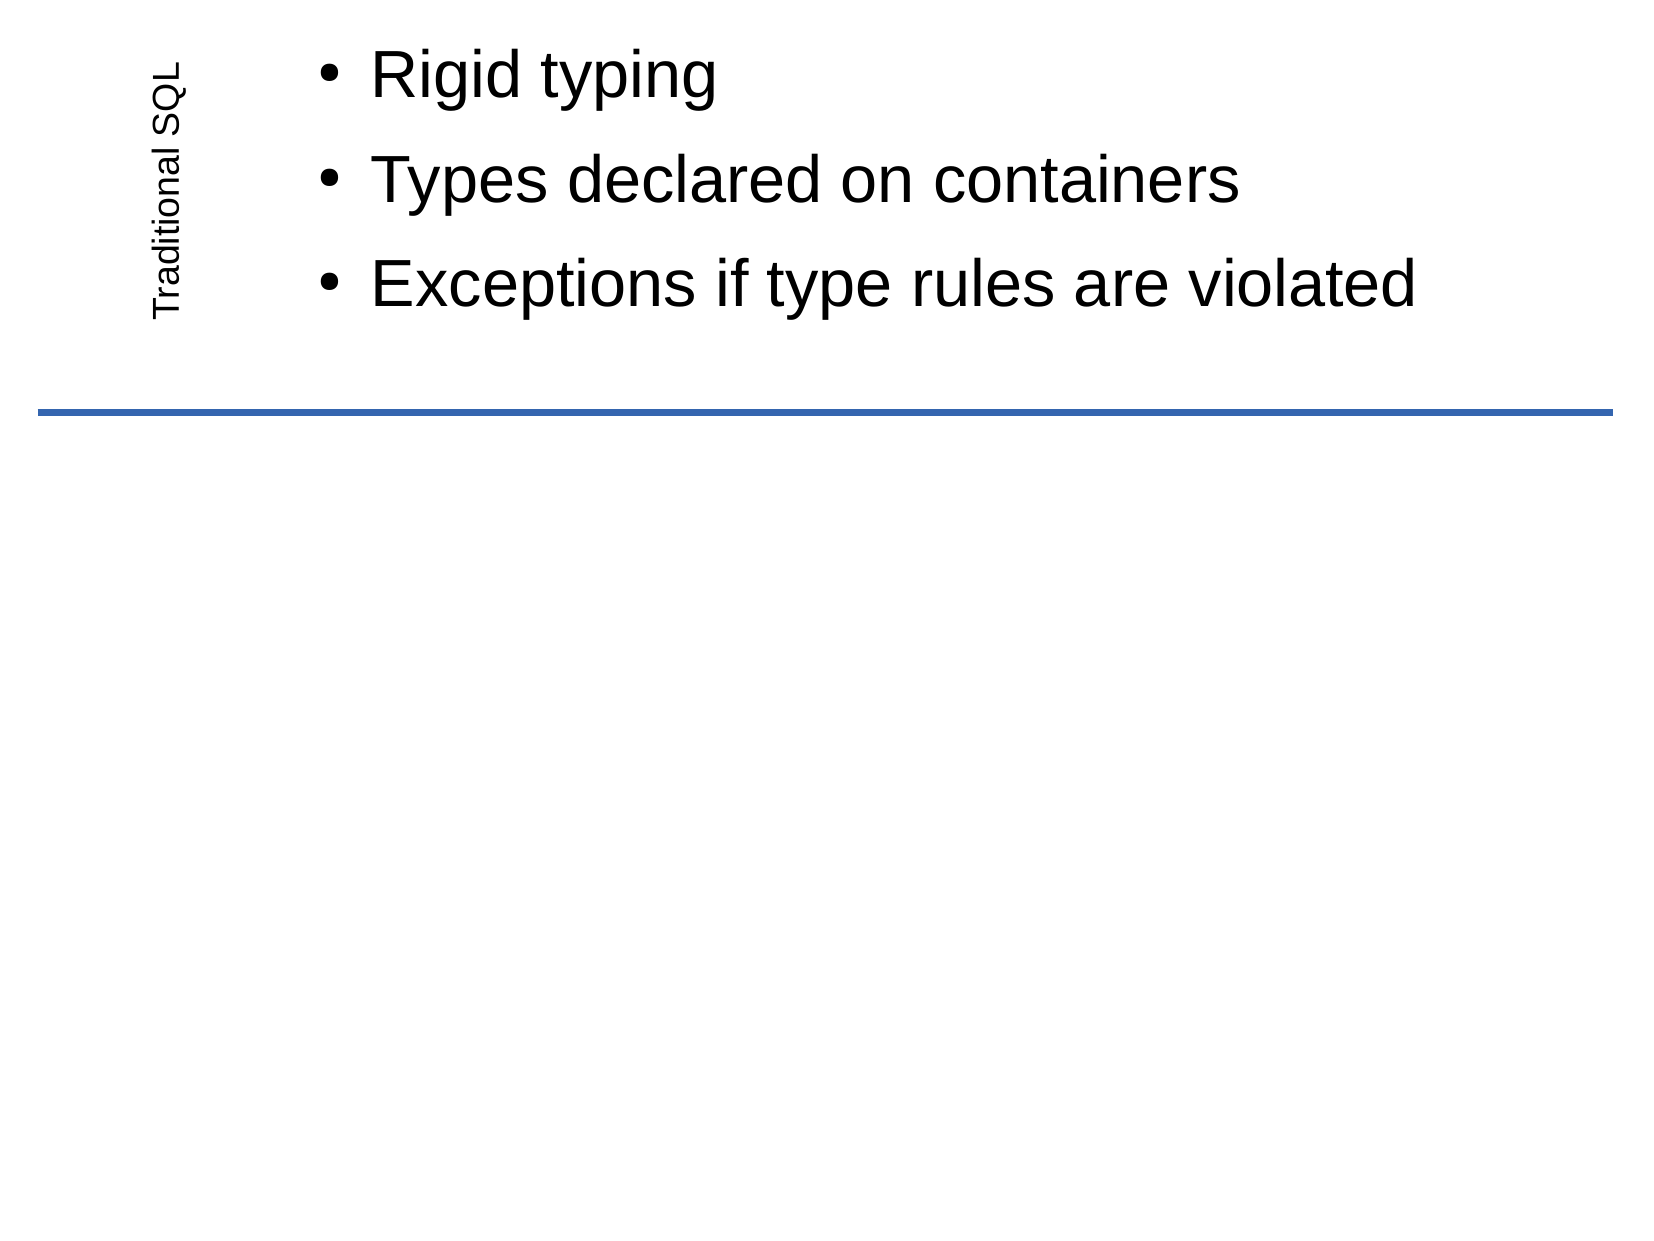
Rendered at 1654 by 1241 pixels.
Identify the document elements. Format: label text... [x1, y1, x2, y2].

list Rigid typing Types declared on containers Exceptions if type rules are violated [300, 37, 1571, 385]
text_box Traditional SQL [137, 46, 196, 336]
